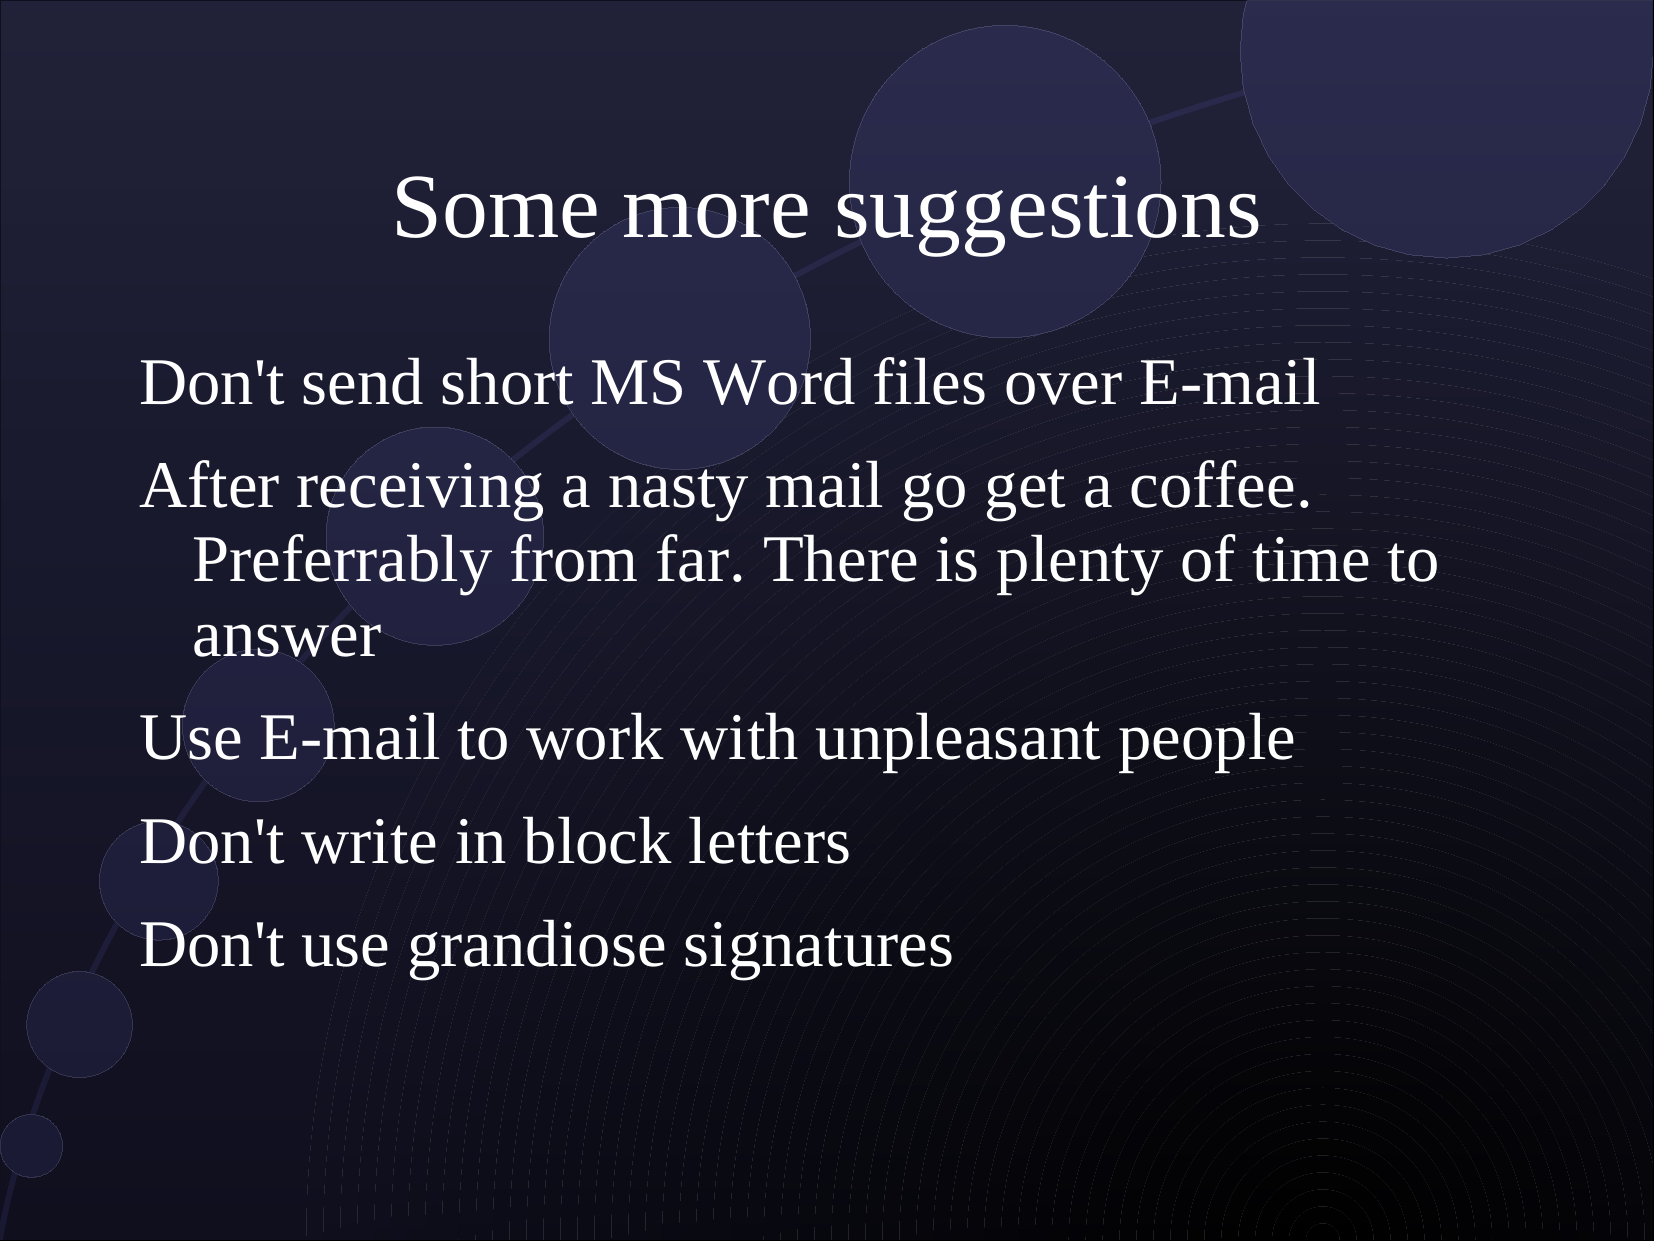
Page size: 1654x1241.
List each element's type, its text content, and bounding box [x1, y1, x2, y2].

title Some more suggestions [121, 102, 1534, 311]
list Don't send short MS Word files over E-mail After receiving a nasty mail go get a coffee. Preferrably from far. There is plenty of time to answer Use E-mail to work with unpleasant people Don't write in block letters Don't use grandiose signatures [121, 344, 1534, 1127]
